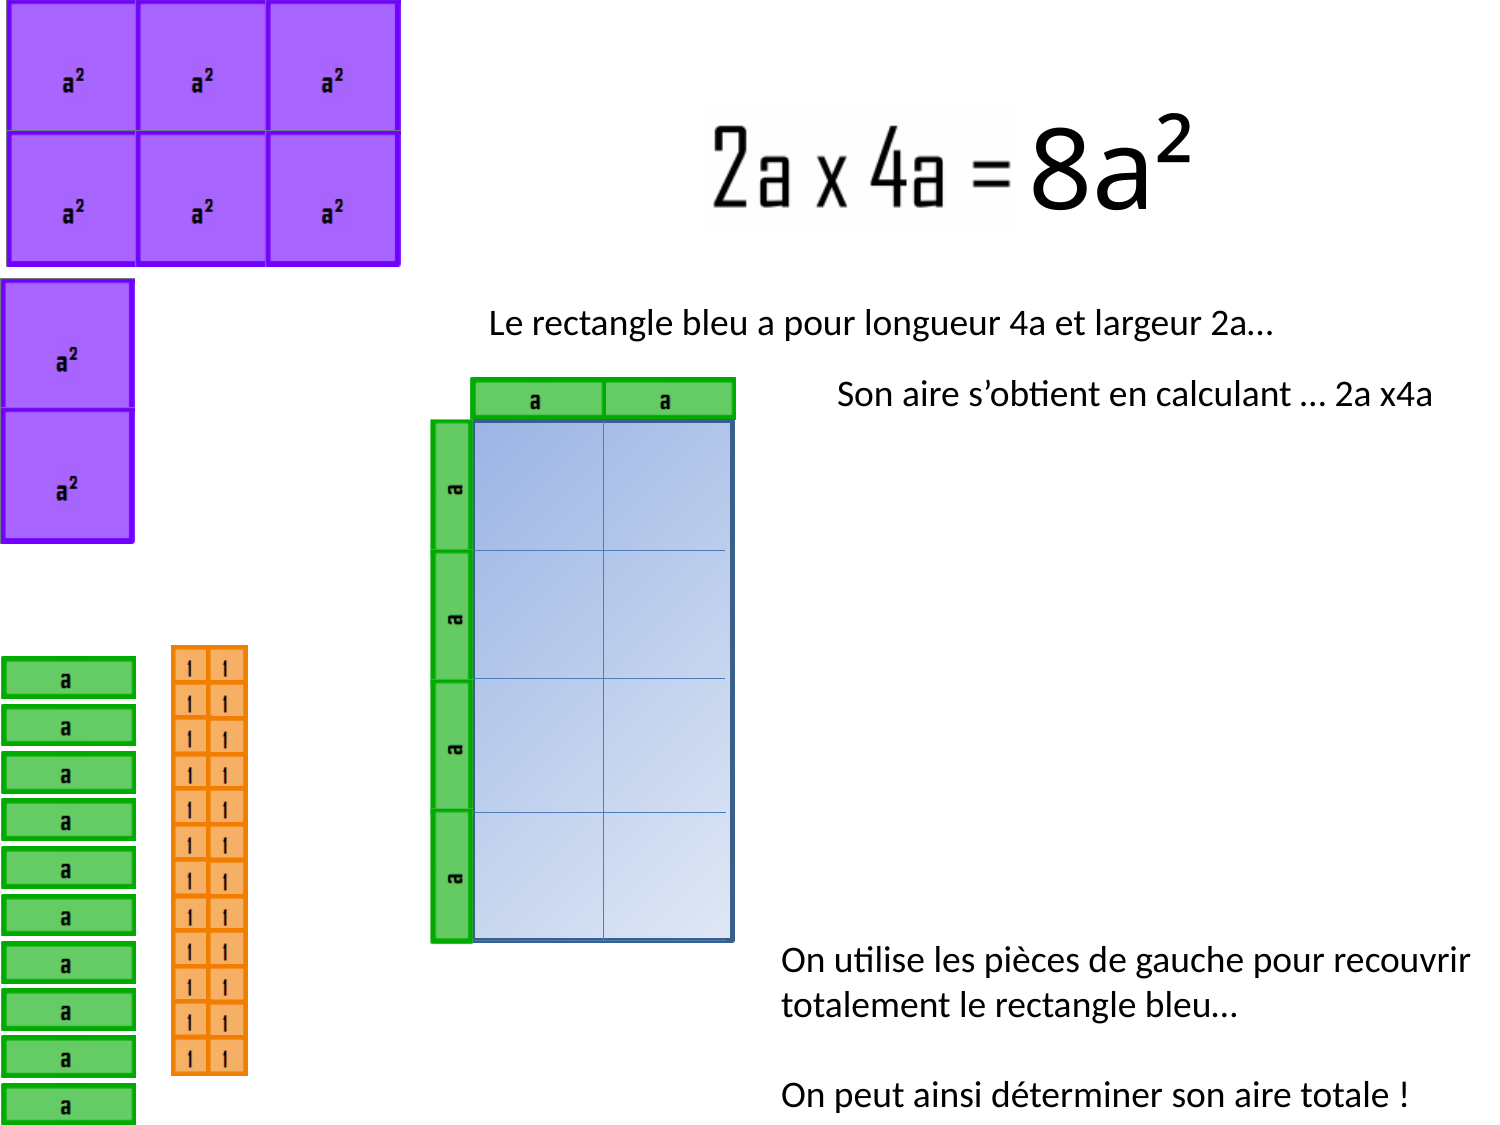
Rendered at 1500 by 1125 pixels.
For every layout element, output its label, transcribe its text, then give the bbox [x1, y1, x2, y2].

text_box On utilise les pièces de gauche pour recouvrir totalement le rectangle bleu… On peut ainsi déterminer son aire totale ! [766, 928, 1496, 1123]
picture [0, 894, 136, 936]
picture [0, 1035, 136, 1078]
text_box [473, 679, 603, 812]
picture [430, 377, 736, 945]
picture [0, 941, 136, 984]
picture [0, 751, 136, 794]
picture [0, 988, 136, 1031]
picture [0, 846, 136, 889]
text_box Son aire s’obtient en calculant … 2a x4a [822, 361, 1449, 422]
text_box Le rectangle bleu a pour longueur 4a et largeur 2a… [474, 290, 1290, 351]
text_box [473, 420, 603, 550]
text_box [473, 551, 603, 678]
picture [0, 1083, 136, 1125]
picture [6, 0, 401, 267]
picture [0, 798, 136, 841]
text_box 8a² [1013, 89, 1211, 240]
picture [690, 101, 1012, 241]
picture [0, 278, 135, 544]
text_box [604, 420, 733, 941]
picture [171, 645, 248, 1076]
text_box [473, 813, 603, 940]
picture [0, 656, 136, 699]
picture [0, 704, 136, 747]
